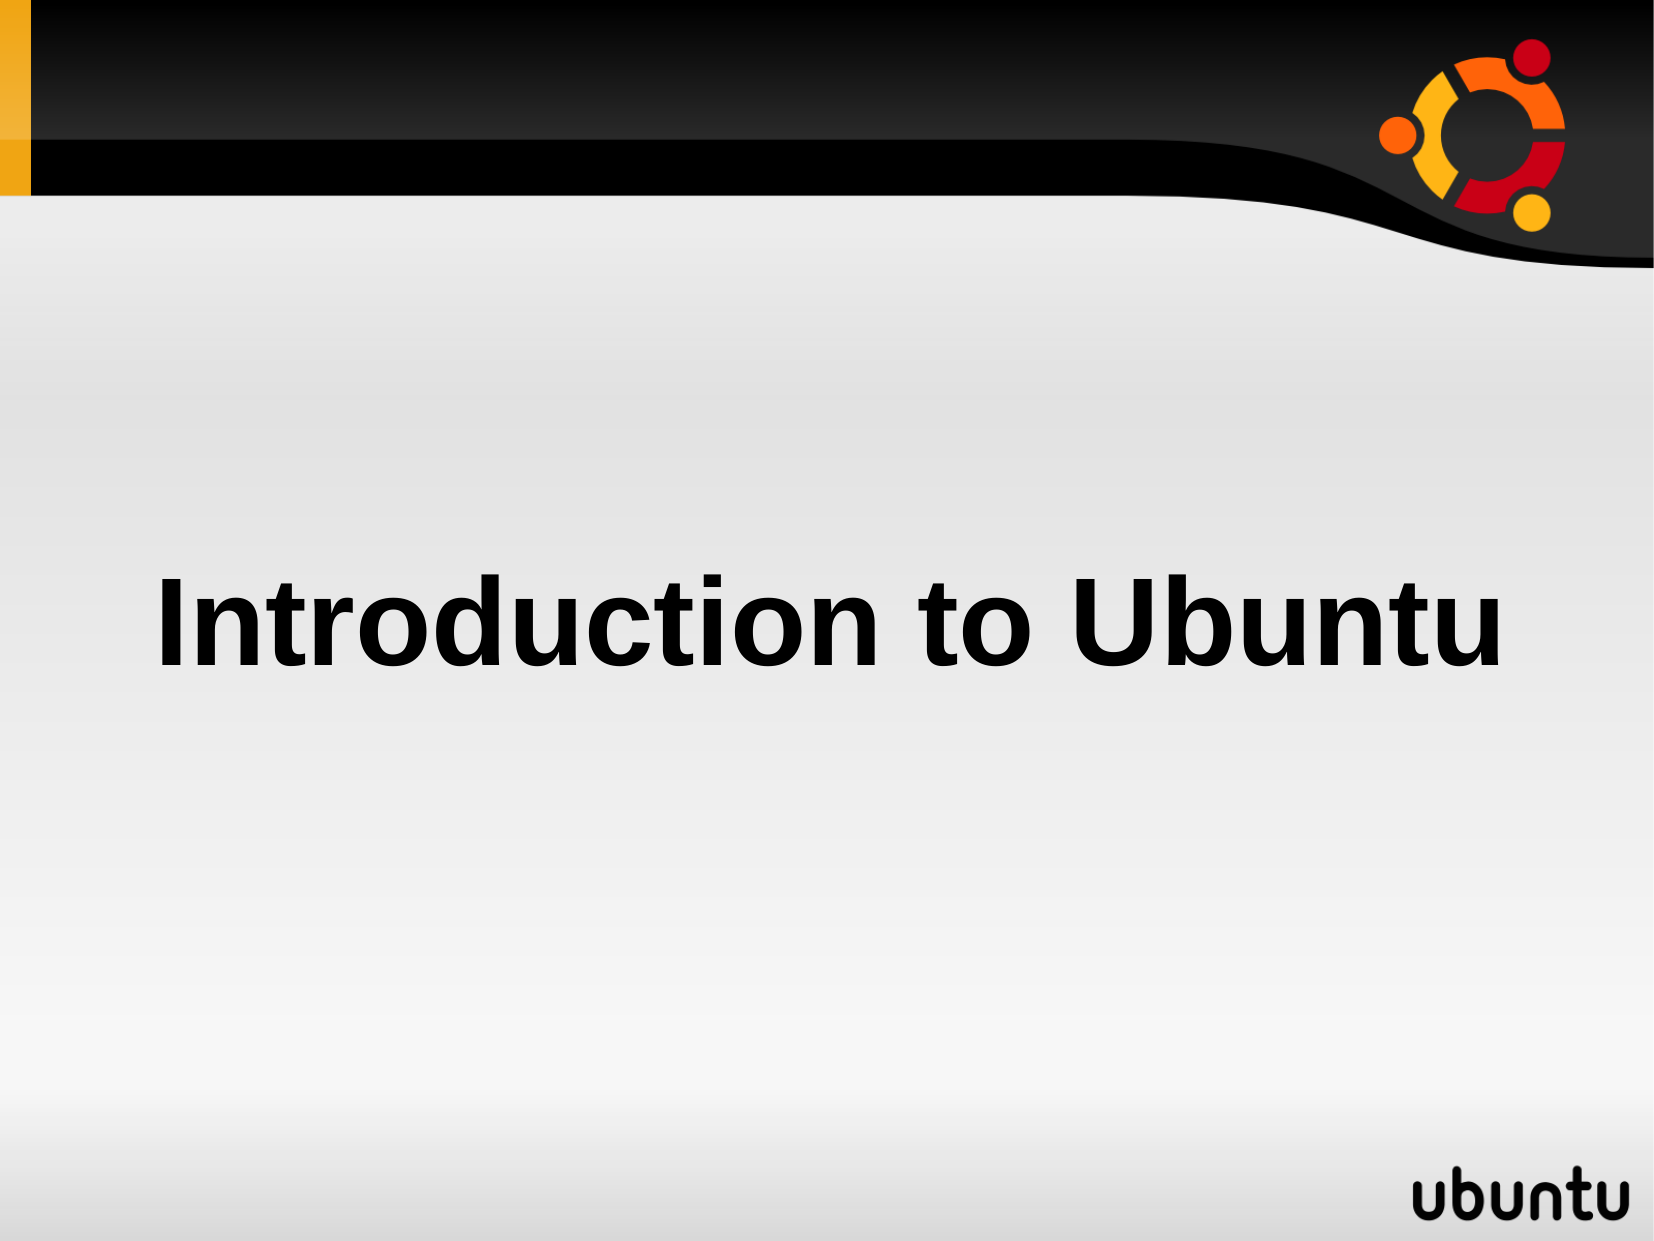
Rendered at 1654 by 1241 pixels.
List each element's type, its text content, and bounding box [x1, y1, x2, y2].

subtitle Introduction to Ubuntu [86, 75, 1576, 1169]
picture [0, 0, 1654, 1241]
